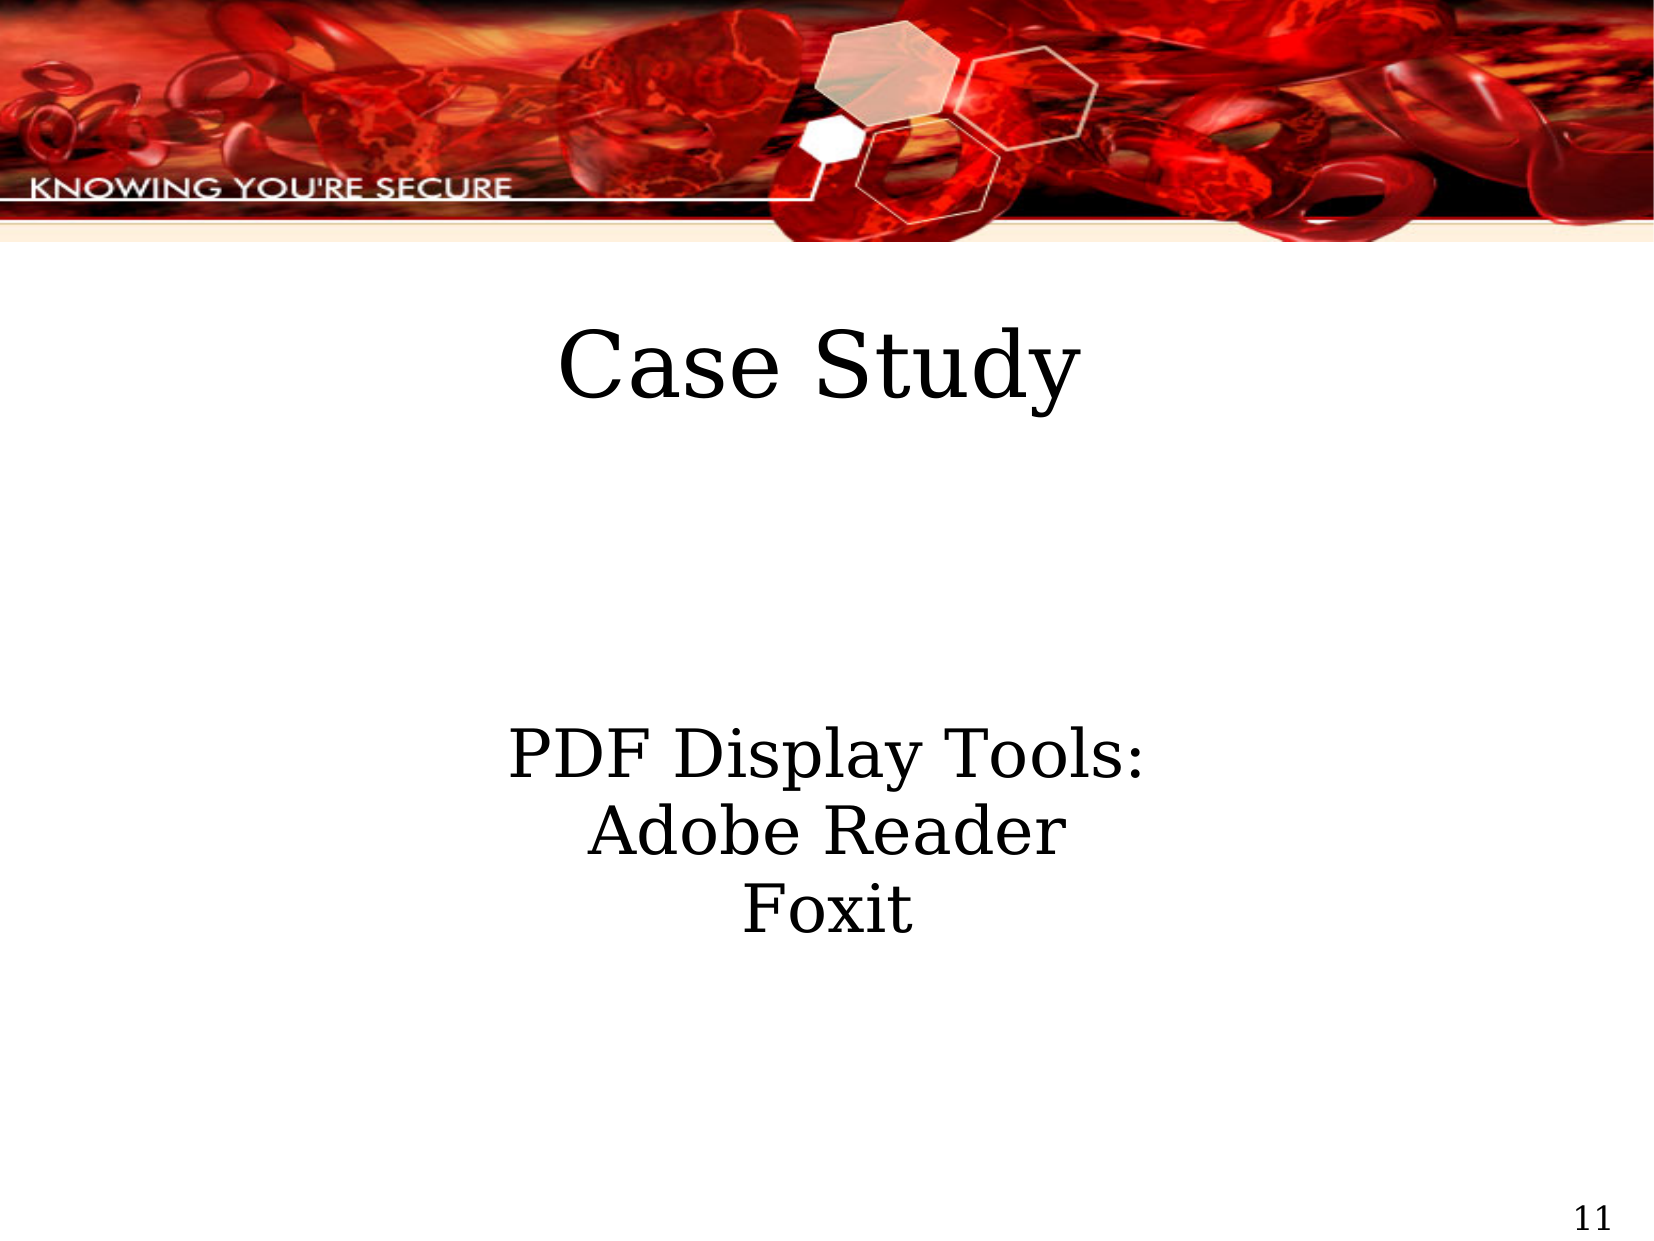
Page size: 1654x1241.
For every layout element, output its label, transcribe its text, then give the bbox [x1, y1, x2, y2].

title Case Study [113, 261, 1526, 470]
subtitle PDF Display Tools: Adobe Reader Foxit [121, 548, 1534, 1115]
picture [0, 0, 1654, 242]
